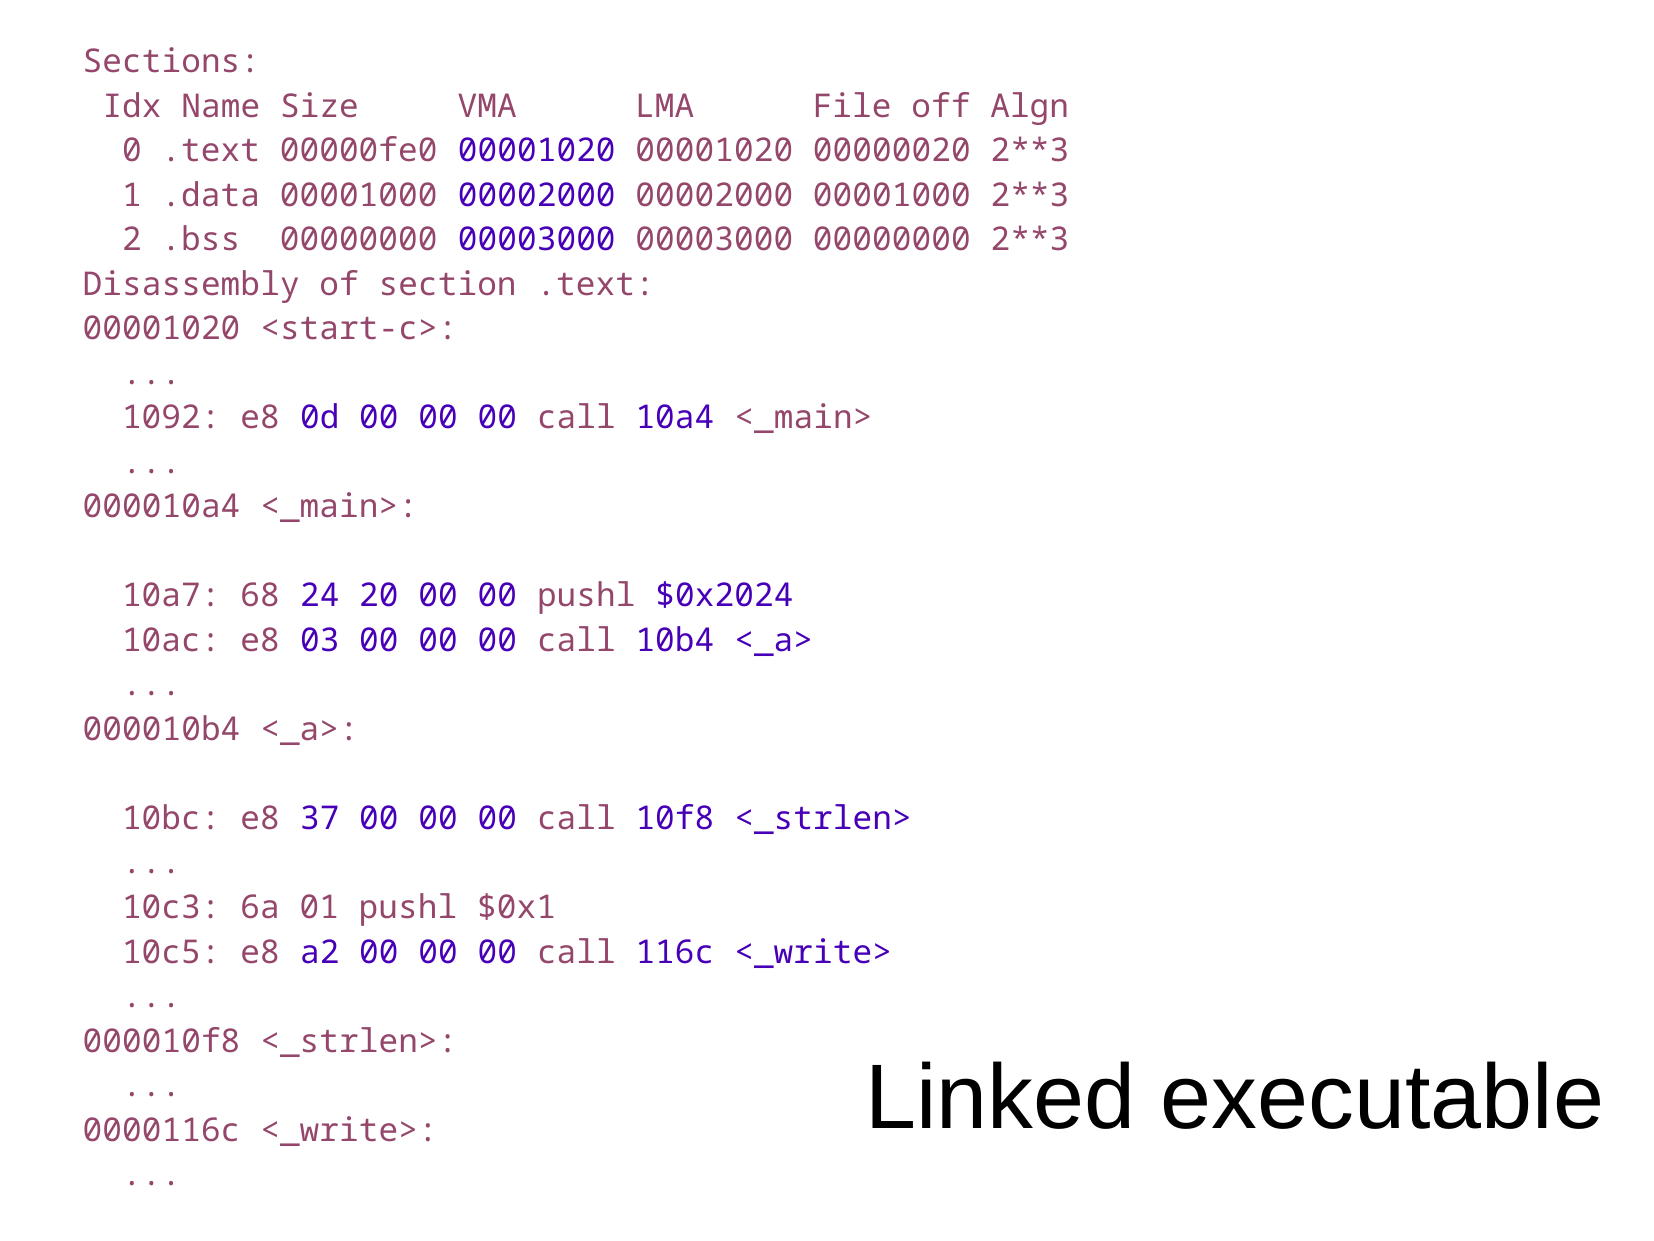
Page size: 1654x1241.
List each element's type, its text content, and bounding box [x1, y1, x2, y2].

list Sections: Idx Name Size VMA LMA File off Algn 0 .text 00000fe0 00001020 00001020 00000020 2**3 1 .data 00001000 00002000 00002000 00001000 2**3 2 .bss 00000000 00003000 00003000 00000000 2**3 Disassembly of section .text: 00001020 <start-c>: ... 1092: e8 0d 00 00 00 call 10a4 <_main> ... 000010a4 <_main>: 10a7: 68 24 20 00 00 pushl $0x2024 10ac: e8 03 00 00 00 call 10b4 <_a> ... 000010b4 <_a>: 10bc: e8 37 00 00 00 call 10f8 <_strlen> ... 10c3: 6a 01 pushl $0x1 10c5: e8 a2 00 00 00 call 116c <_write> ... 000010f8 <_strlen>: ... 0000116c <_write>: ... [82, 37, 1571, 1201]
title Linked executable [1571, 992, 1609, 1201]
